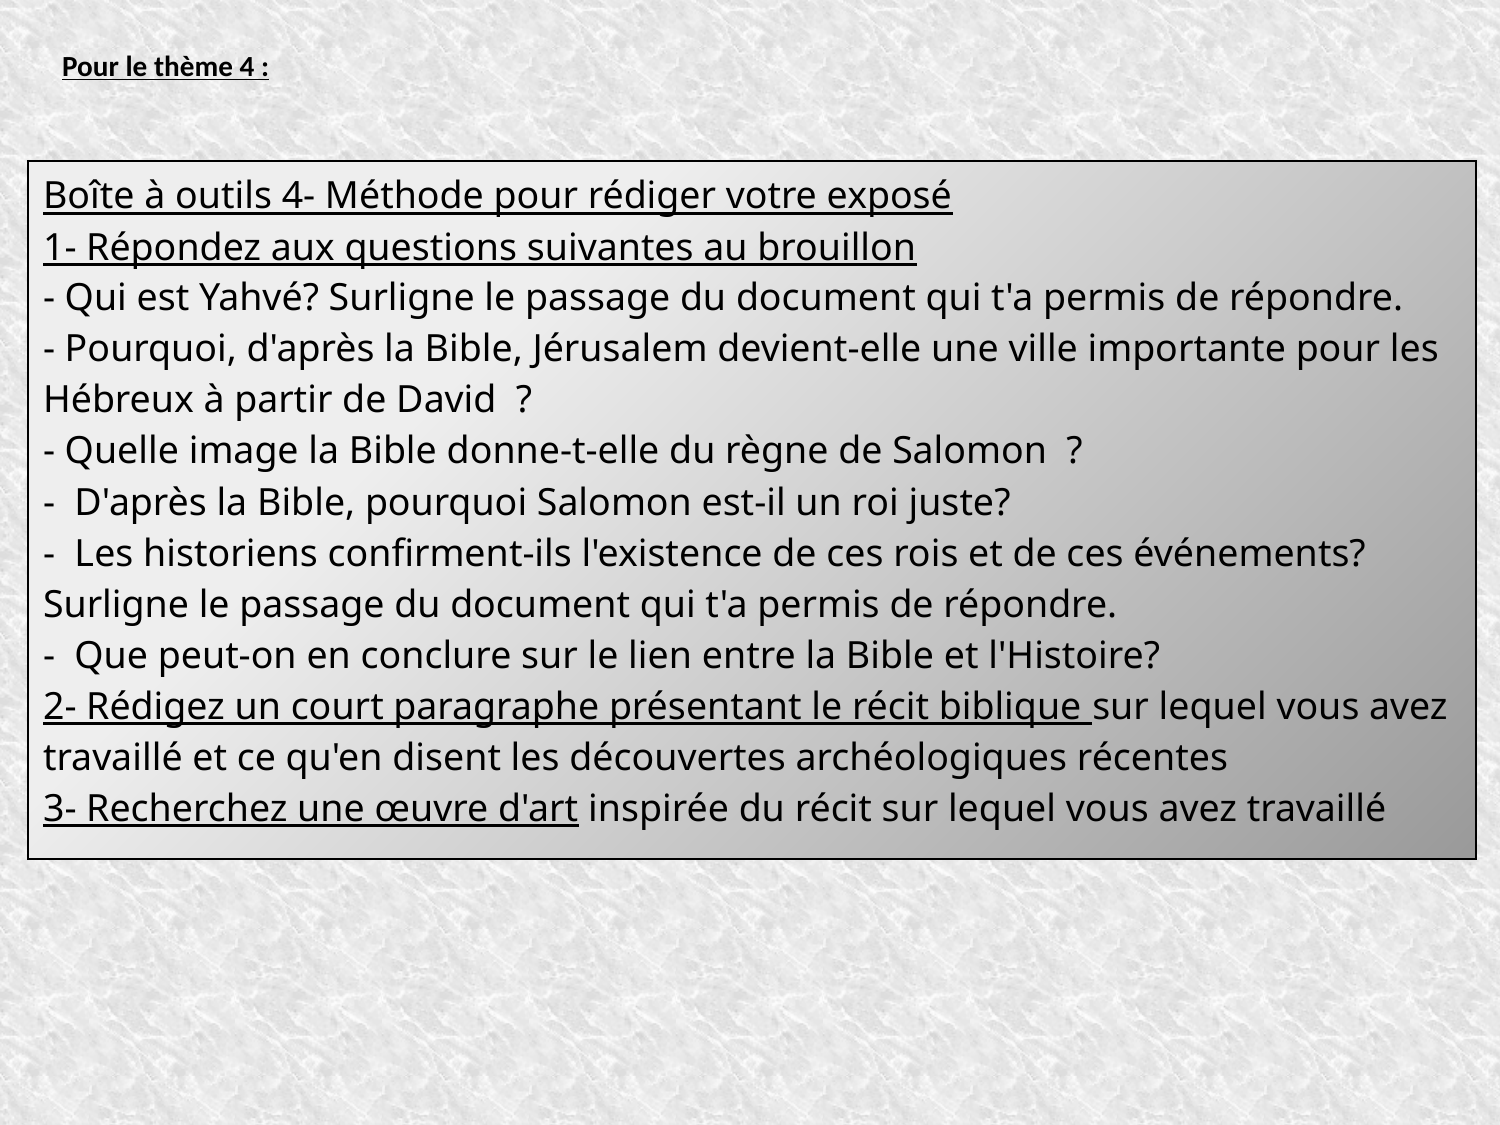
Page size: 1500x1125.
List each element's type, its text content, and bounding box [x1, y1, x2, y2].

text_box Pour le thème 4 : [47, 47, 1264, 98]
table_header Boîte à outils 4- Méthode pour rédiger votre exposé 1- Répondez aux questions suivantes au brouillon - Qui est Yahvé? Surligne le passage du document qui t'a permis de répondre. - Pourquoi, d'après la Bible, Jérusalem devient-elle une ville importante pour les Hébreux à partir de David ? - Quelle image la Bible donne-t-elle du règne de Salomon ? - D'après la Bible, pourquoi Salomon est-il un roi juste? - Les historiens confirment-ils l'existence de ces rois et de ces événements? Surligne le passage du document qui t'a permis de répondre. - Que peut-on en conclure sur le lien entre la Bible et l'Histoire? 2- Rédigez un court paragraphe présentant le récit biblique sur lequel vous avez travaillé et ce qu'en disent les découvertes archéologiques récentes 3- Recherchez une œuvre d'art inspirée du récit sur lequel vous avez travaillé [29, 162, 1475, 858]
picture [0, 0, 1500, 1125]
text_box [142, 160, 173, 232]
